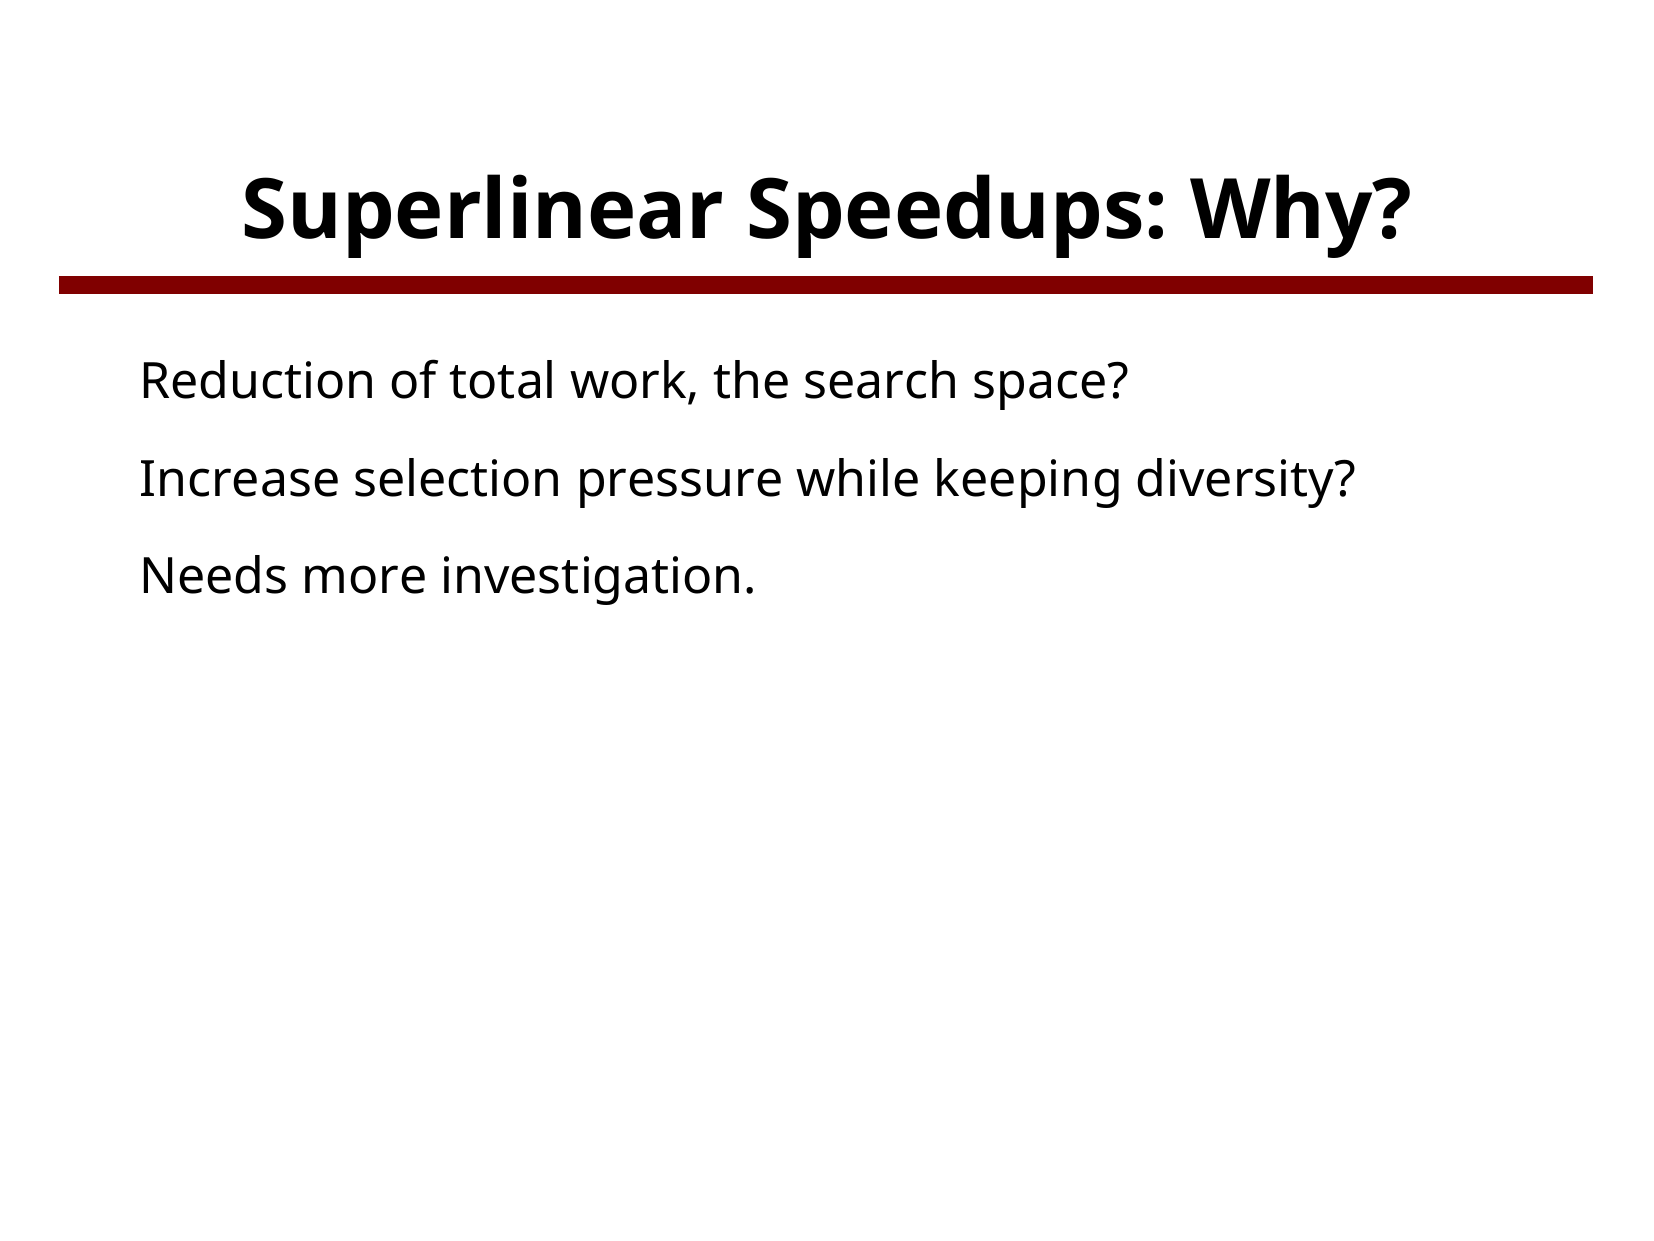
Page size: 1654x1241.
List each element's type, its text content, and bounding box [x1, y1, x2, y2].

list Reduction of total work, the search space? Increase selection pressure while keeping diversity? Needs more investigation. [121, 344, 1534, 1127]
title Superlinear Speedups: Why? [121, 102, 1534, 311]
